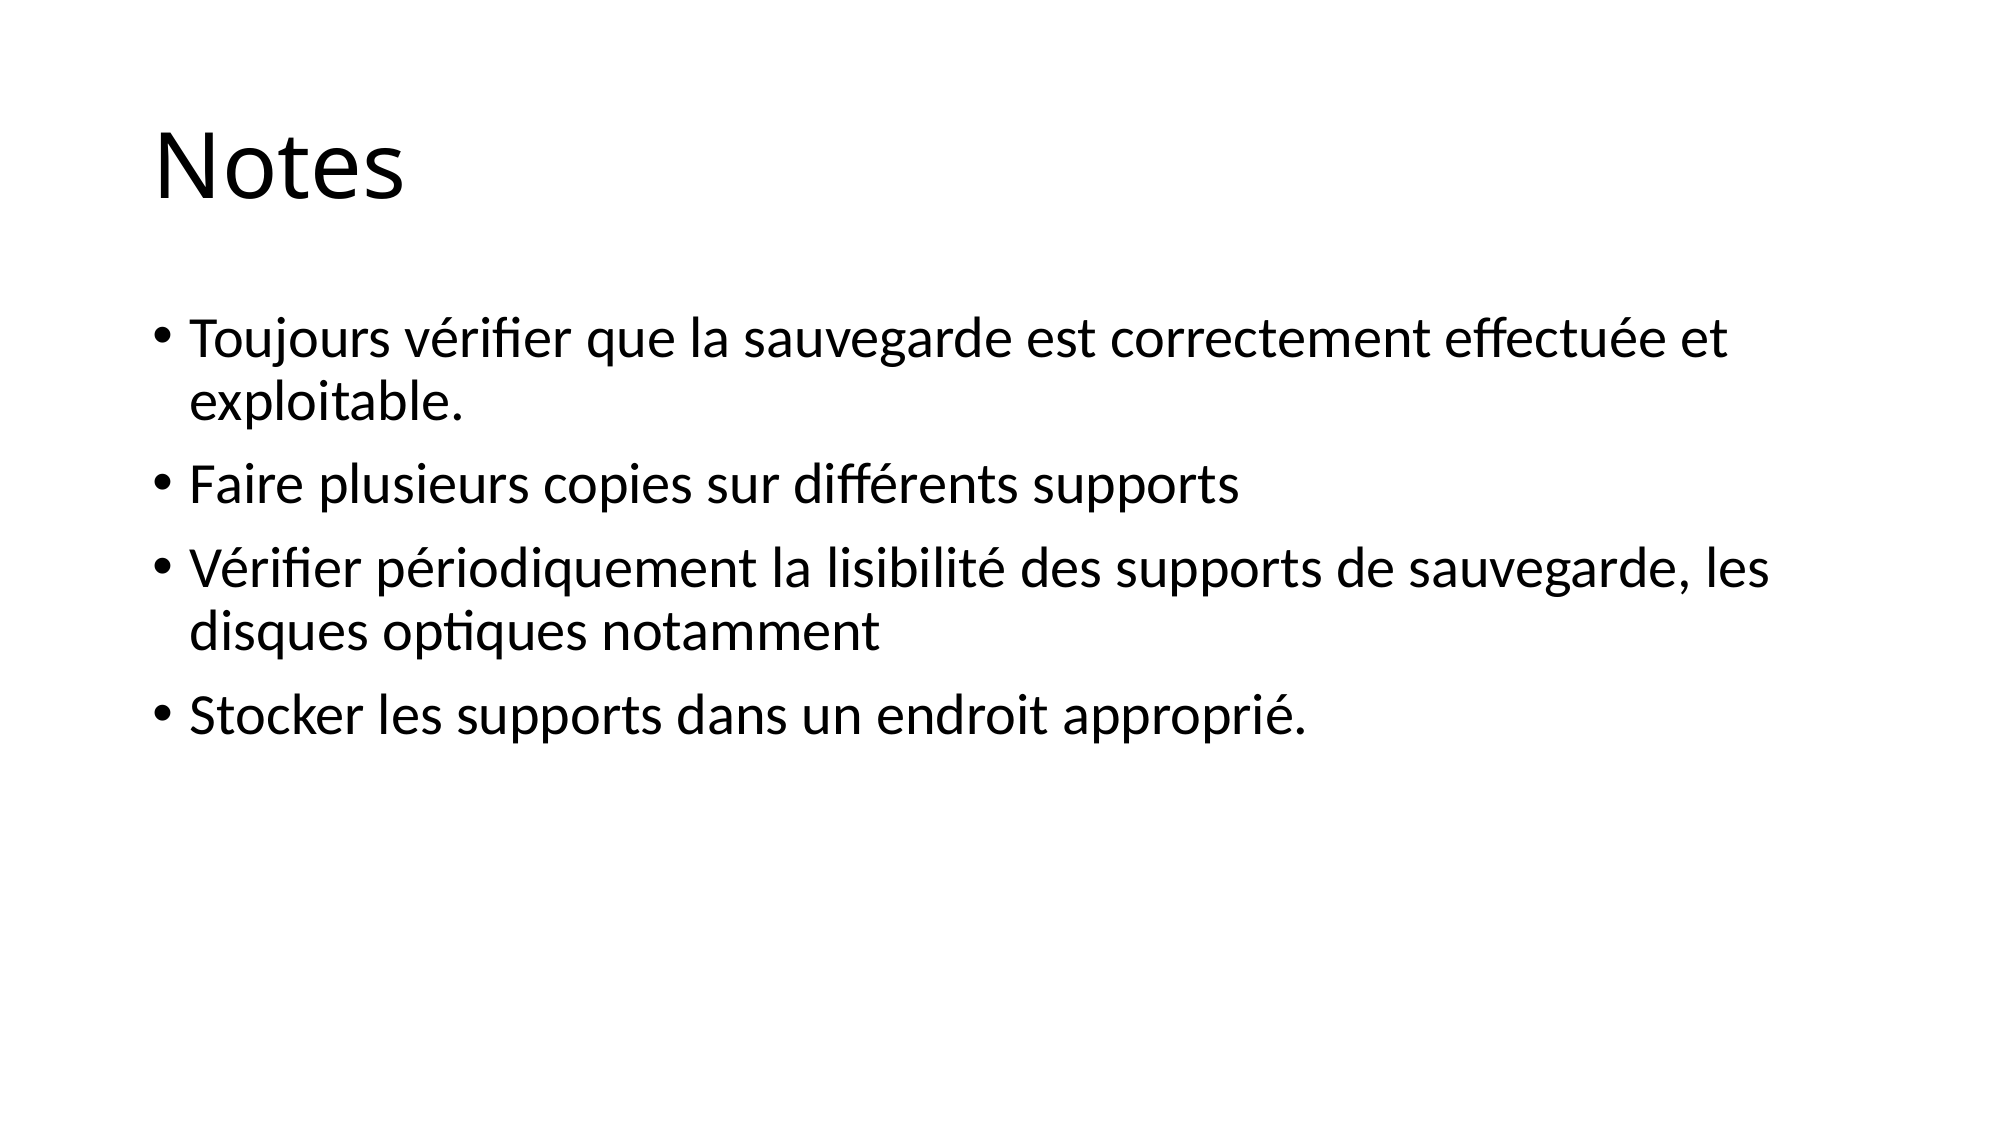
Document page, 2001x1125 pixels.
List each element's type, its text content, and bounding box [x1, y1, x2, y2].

list Toujours vérifier que la sauvegarde est correctement effectuée et exploitable. Faire plusieurs copies sur différents supports Vérifier périodiquement la lisibilité des supports de sauvegarde, les disques optiques notamment Stocker les supports dans un endroit approprié. [137, 299, 1863, 1014]
title Notes [137, 59, 1863, 278]
